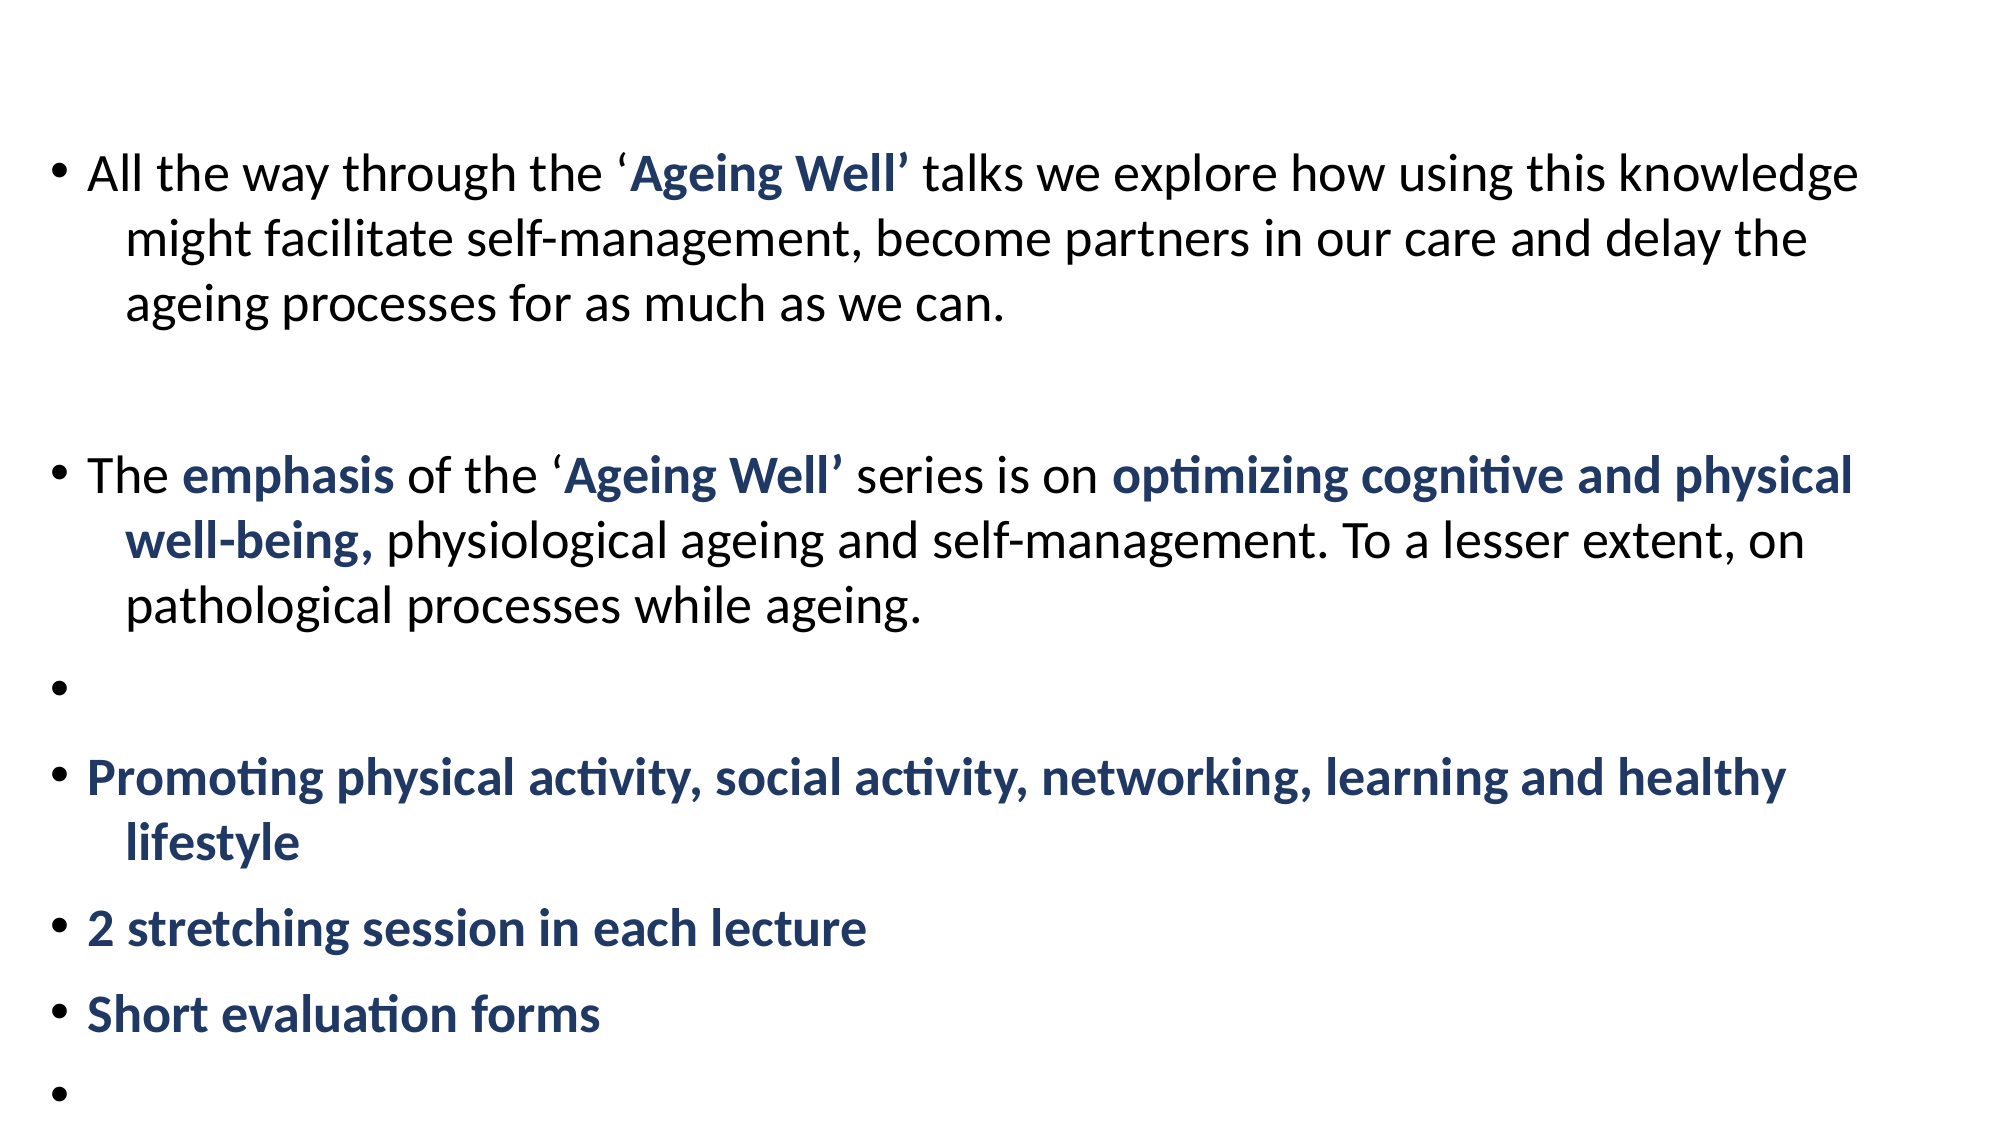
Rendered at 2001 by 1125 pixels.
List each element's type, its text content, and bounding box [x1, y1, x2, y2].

list All the way through the ‘Ageing Well’ talks we explore how using this knowledge might facilitate self-management, become partners in our care and delay the ageing processes for as much as we can. The emphasis of the ‘Ageing Well’ series is on optimizing cognitive and physical well-being, physiological ageing and self-management. To a lesser extent, on pathological processes while ageing. Promoting physical activity, social activity, networking, learning and healthy lifestyle 2 stretching session in each lecture Short evaluation forms [35, 43, 1981, 1100]
